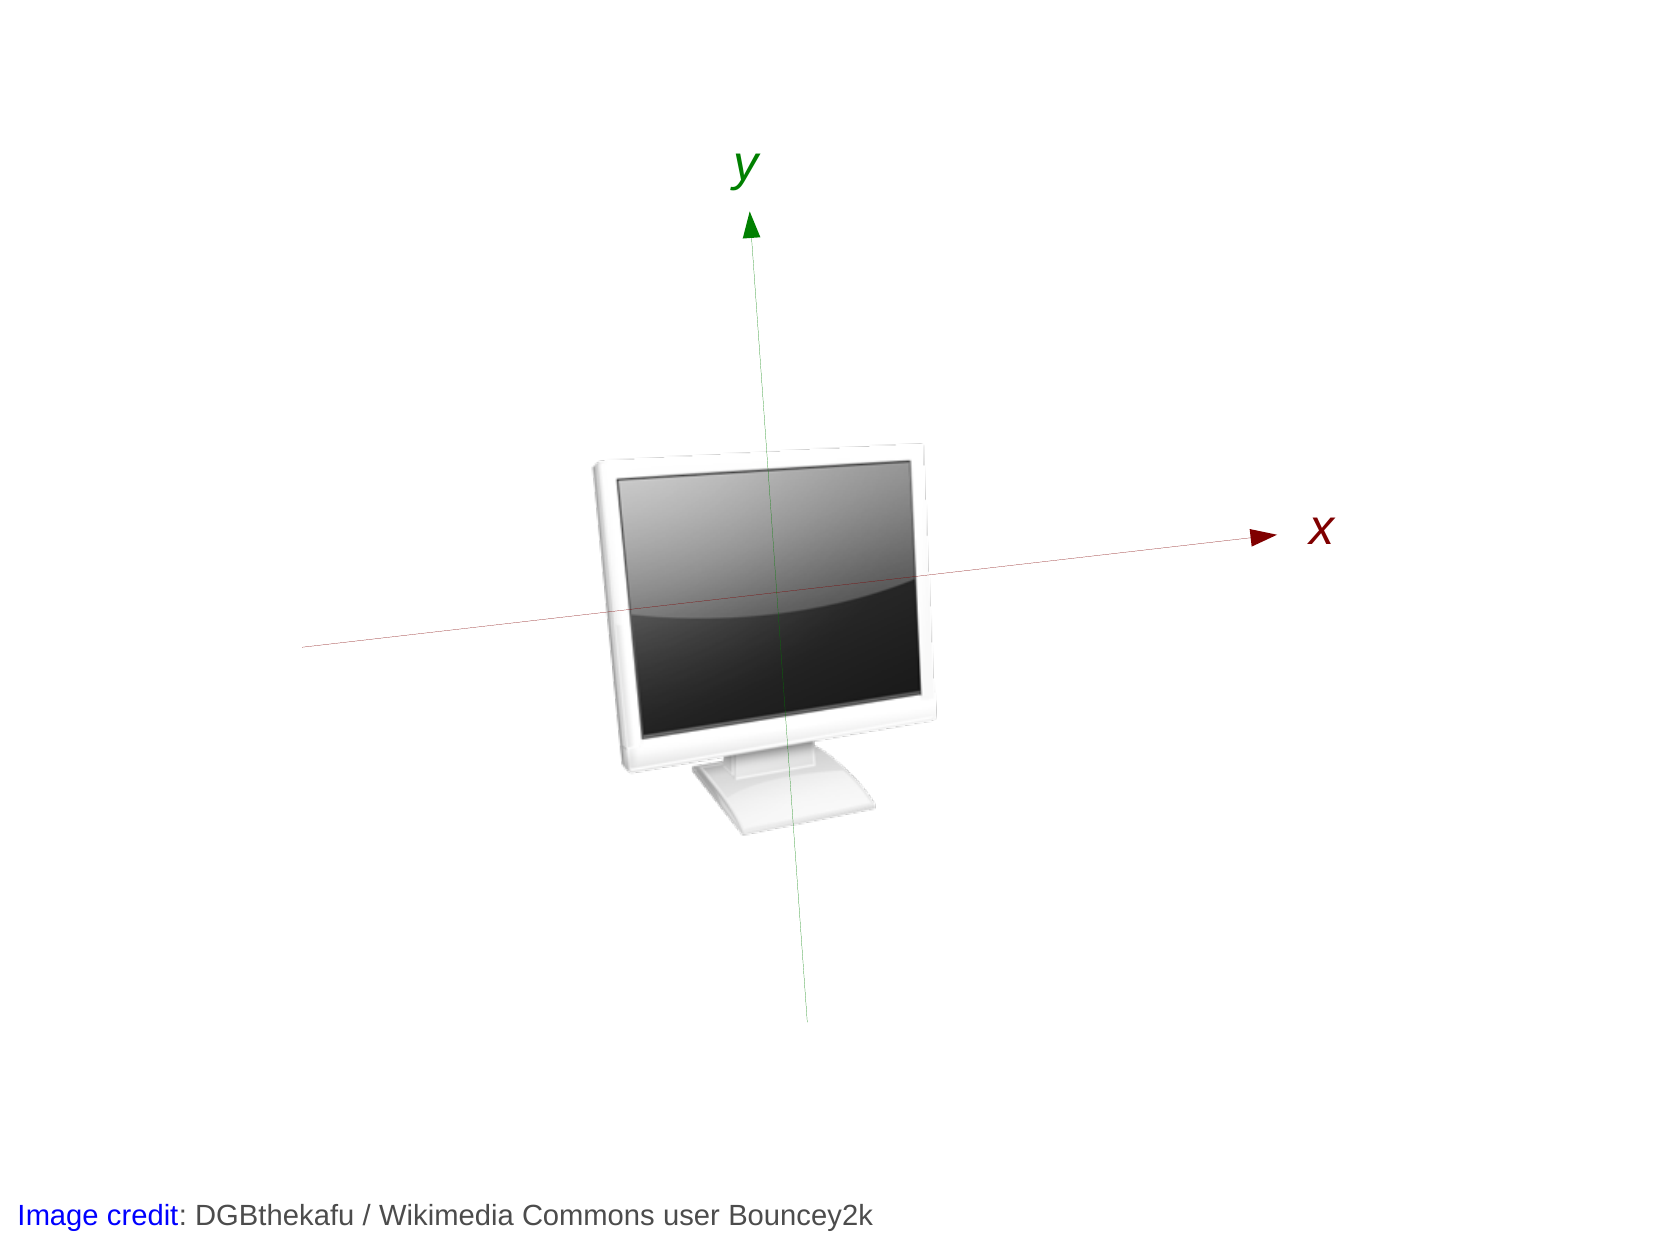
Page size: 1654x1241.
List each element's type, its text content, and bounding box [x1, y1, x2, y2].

picture [767, 439, 965, 592]
picture [777, 571, 965, 840]
text_box x [1294, 491, 1407, 563]
text_box y [718, 128, 869, 200]
picture [564, 593, 794, 840]
text_box Image credit: DGBthekafu / Wikimedia Commons user Bouncey2k [2, 1191, 1163, 1240]
picture [564, 439, 776, 616]
